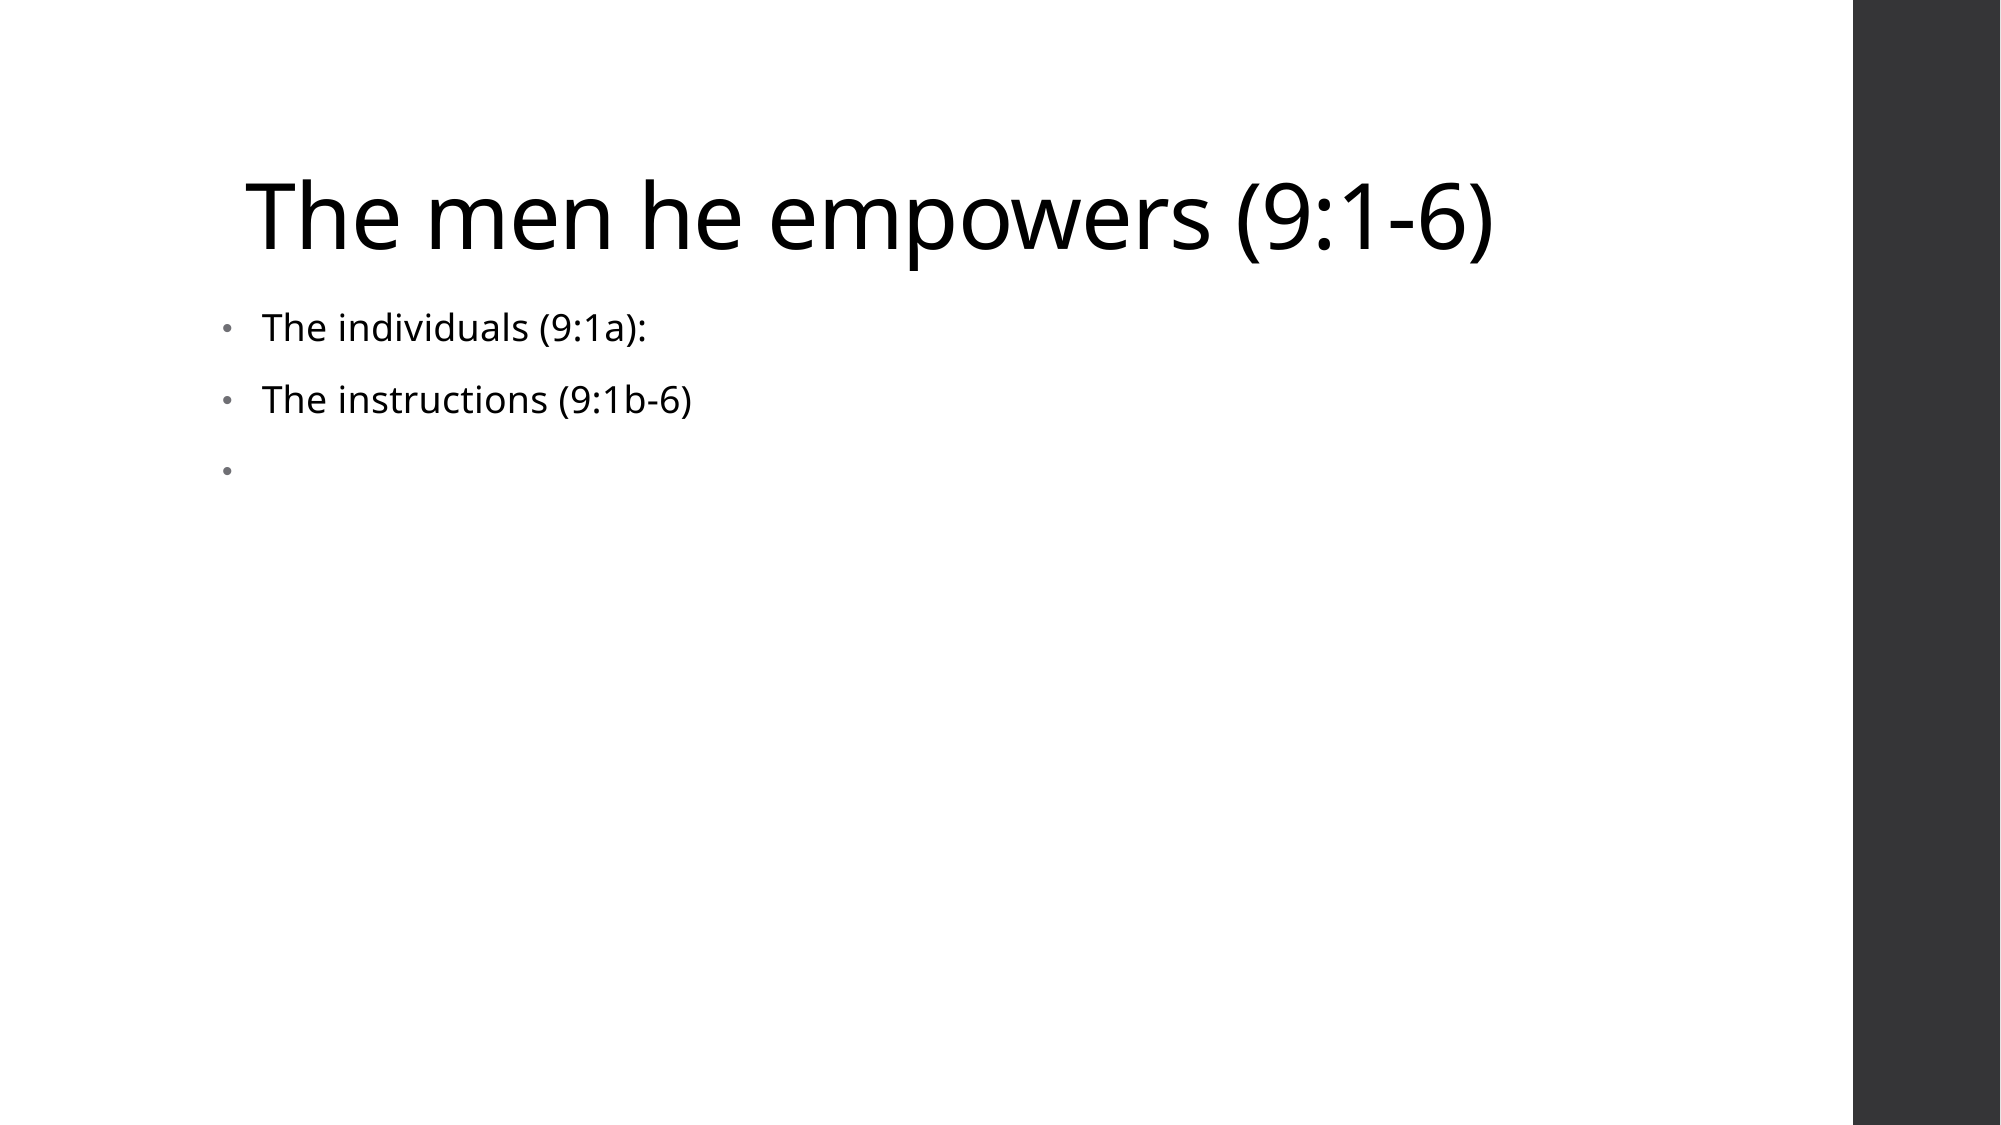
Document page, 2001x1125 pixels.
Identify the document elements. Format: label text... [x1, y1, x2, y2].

title The men he empowers (9:1-6) [206, 60, 1797, 278]
list The individuals (9:1a): The instructions (9:1b-6) [206, 299, 1617, 1014]
